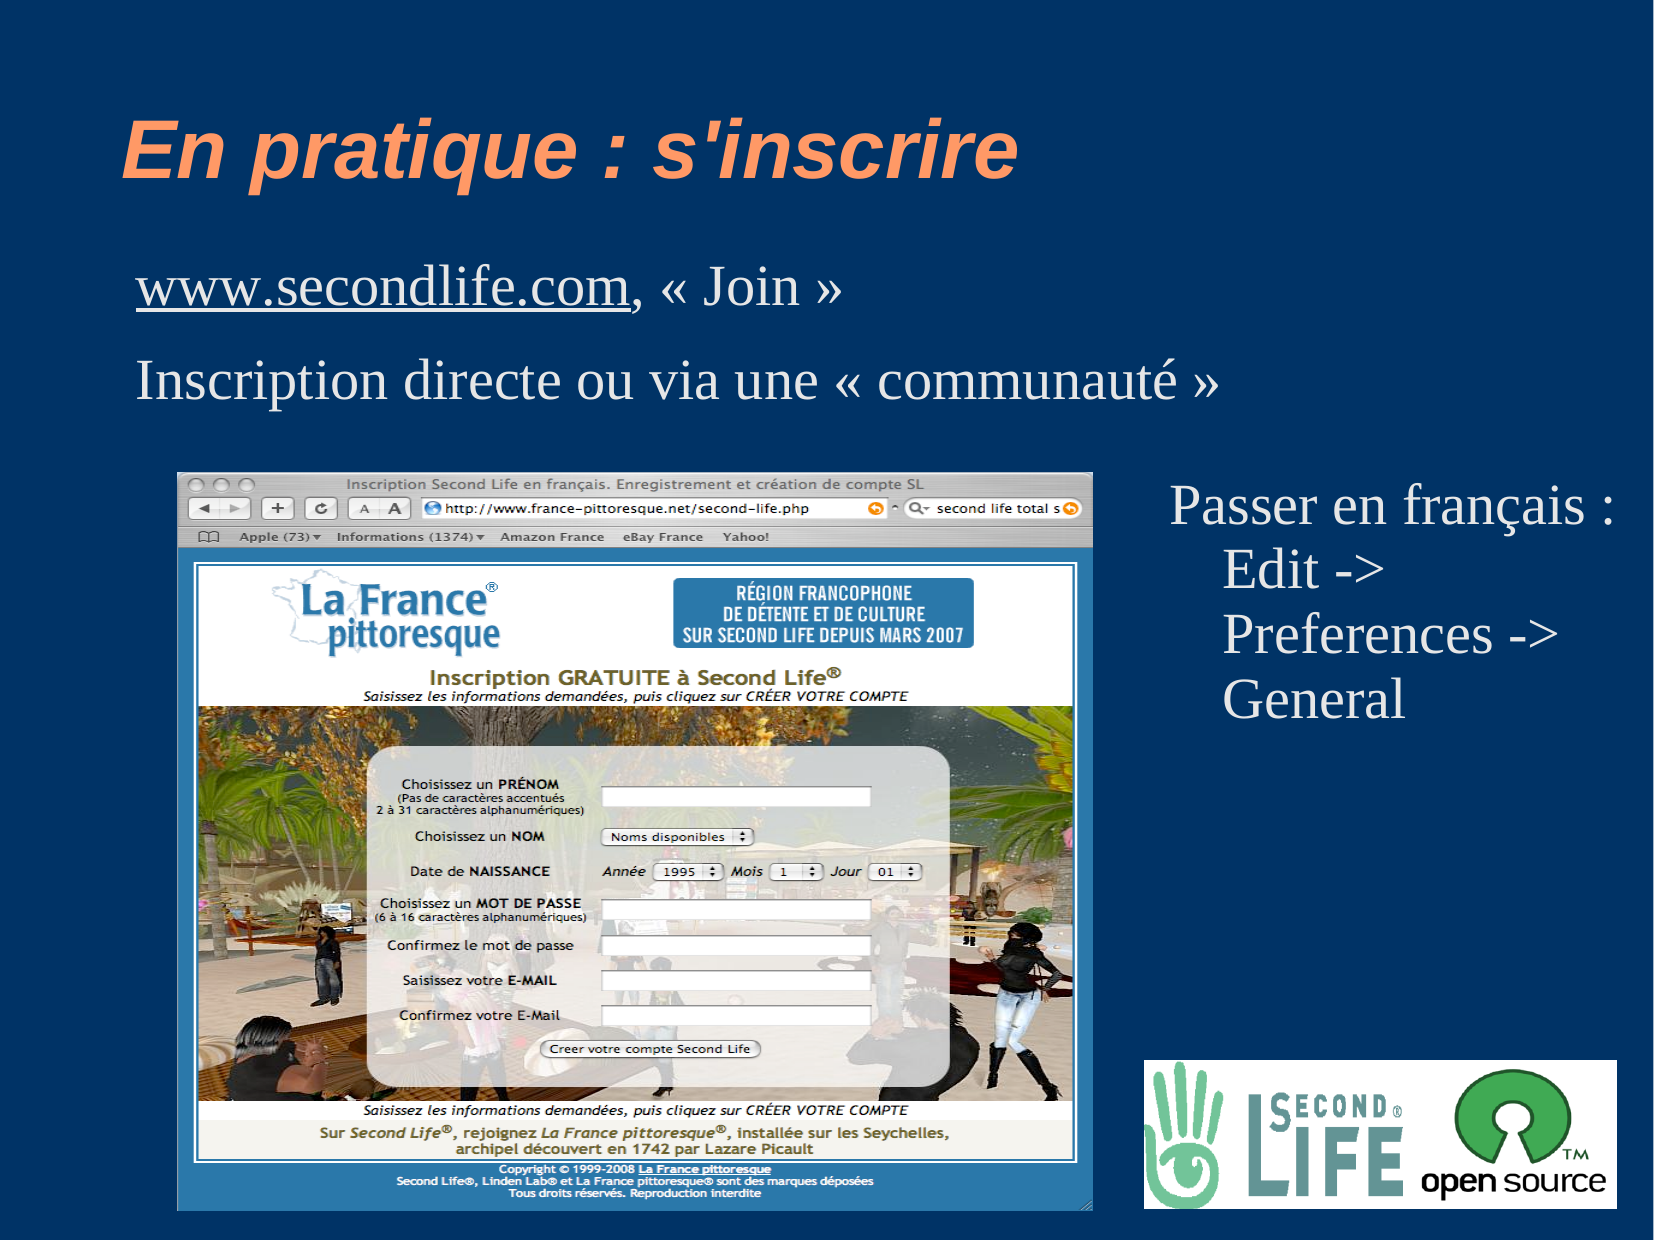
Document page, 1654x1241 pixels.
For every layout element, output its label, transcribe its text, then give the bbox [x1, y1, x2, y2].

picture [1144, 1060, 1617, 1209]
list www.secondlife.com, « Join » Inscription directe ou via une « communauté » [118, 253, 1558, 444]
picture [177, 472, 1093, 1211]
title En pratique : s'inscrire [121, 46, 1534, 253]
list Passer en français : Edit -> Preferences -> General [1151, 472, 1625, 875]
